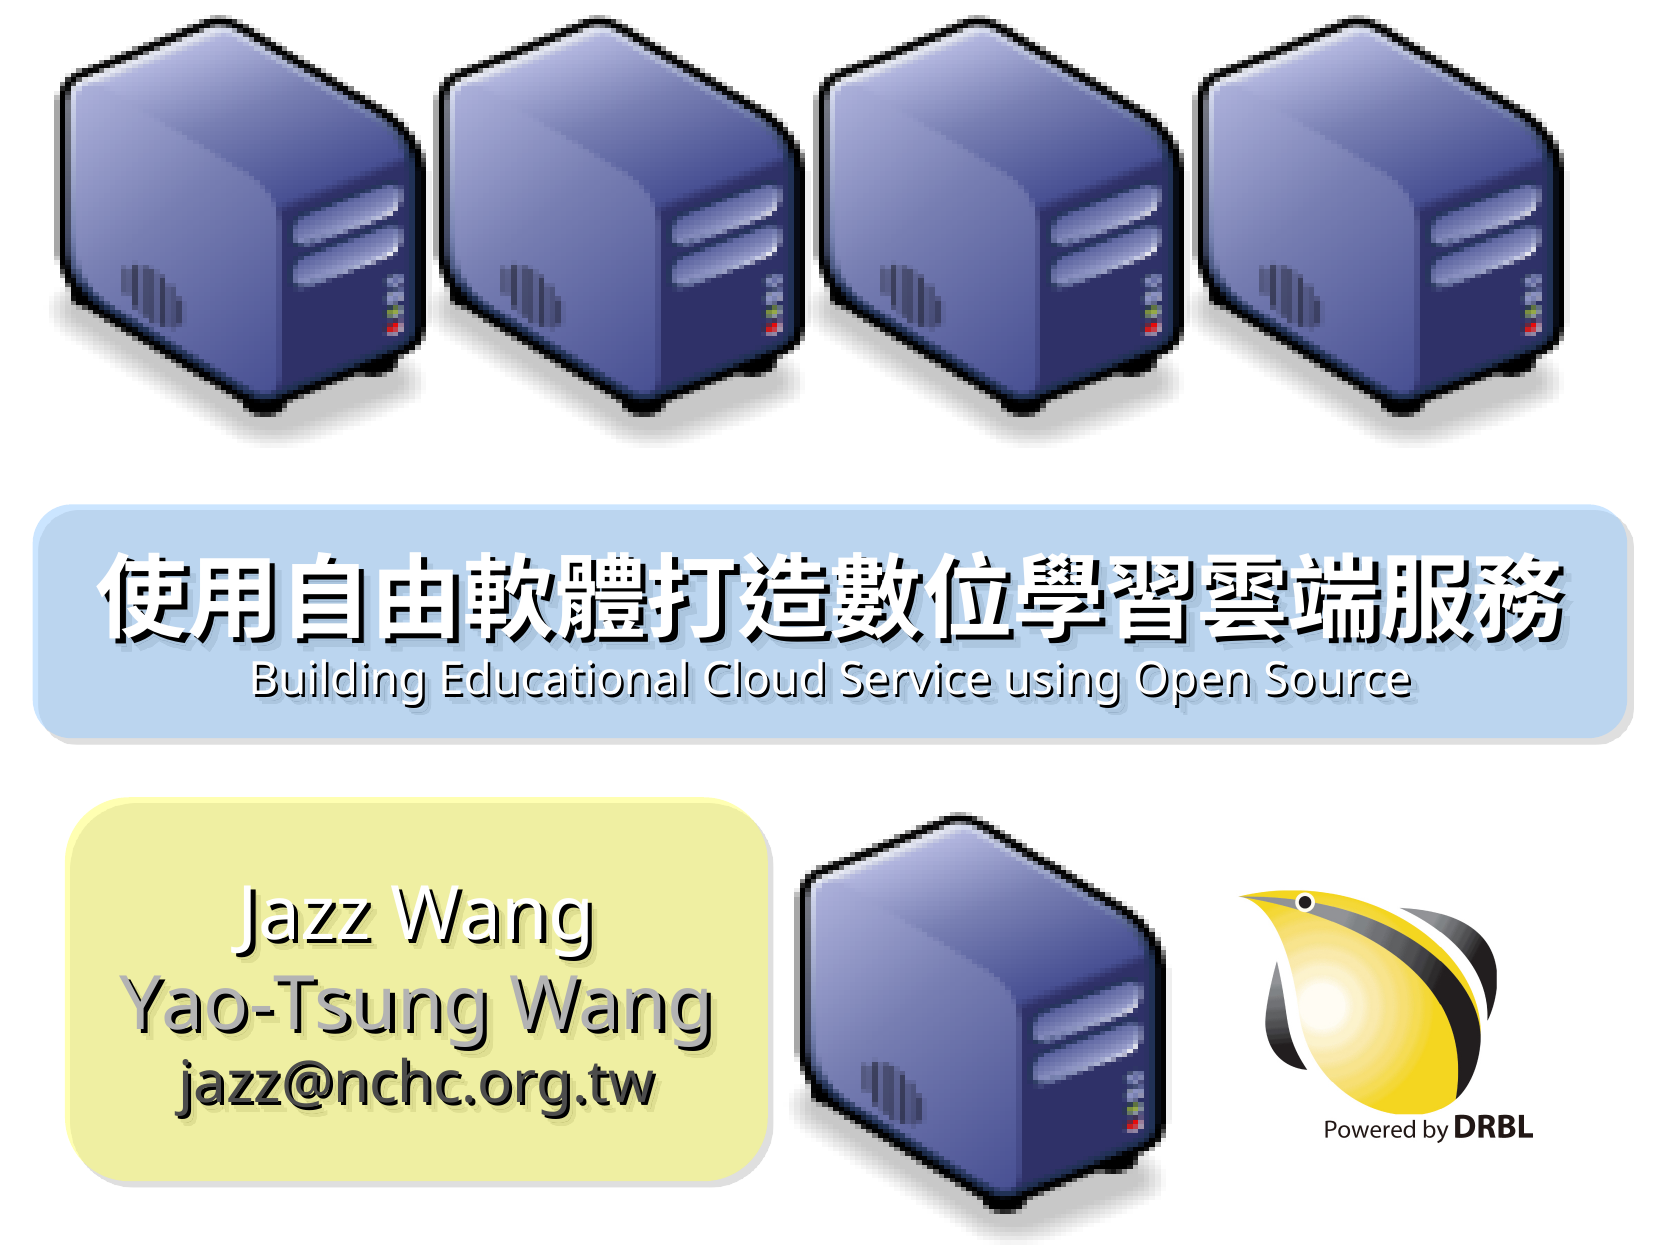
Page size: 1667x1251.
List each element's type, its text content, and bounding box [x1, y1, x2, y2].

text_box 使用自由軟體打造數位學習雲端服務 Building Educational Cloud Service using Open Source [32, 504, 1628, 739]
picture [27, 2, 1609, 502]
picture [1224, 874, 1548, 1152]
text_box Jazz Wang Yao-Tsung Wang jazz@nchc.org.tw [64, 797, 767, 1182]
picture [767, 799, 1211, 1249]
